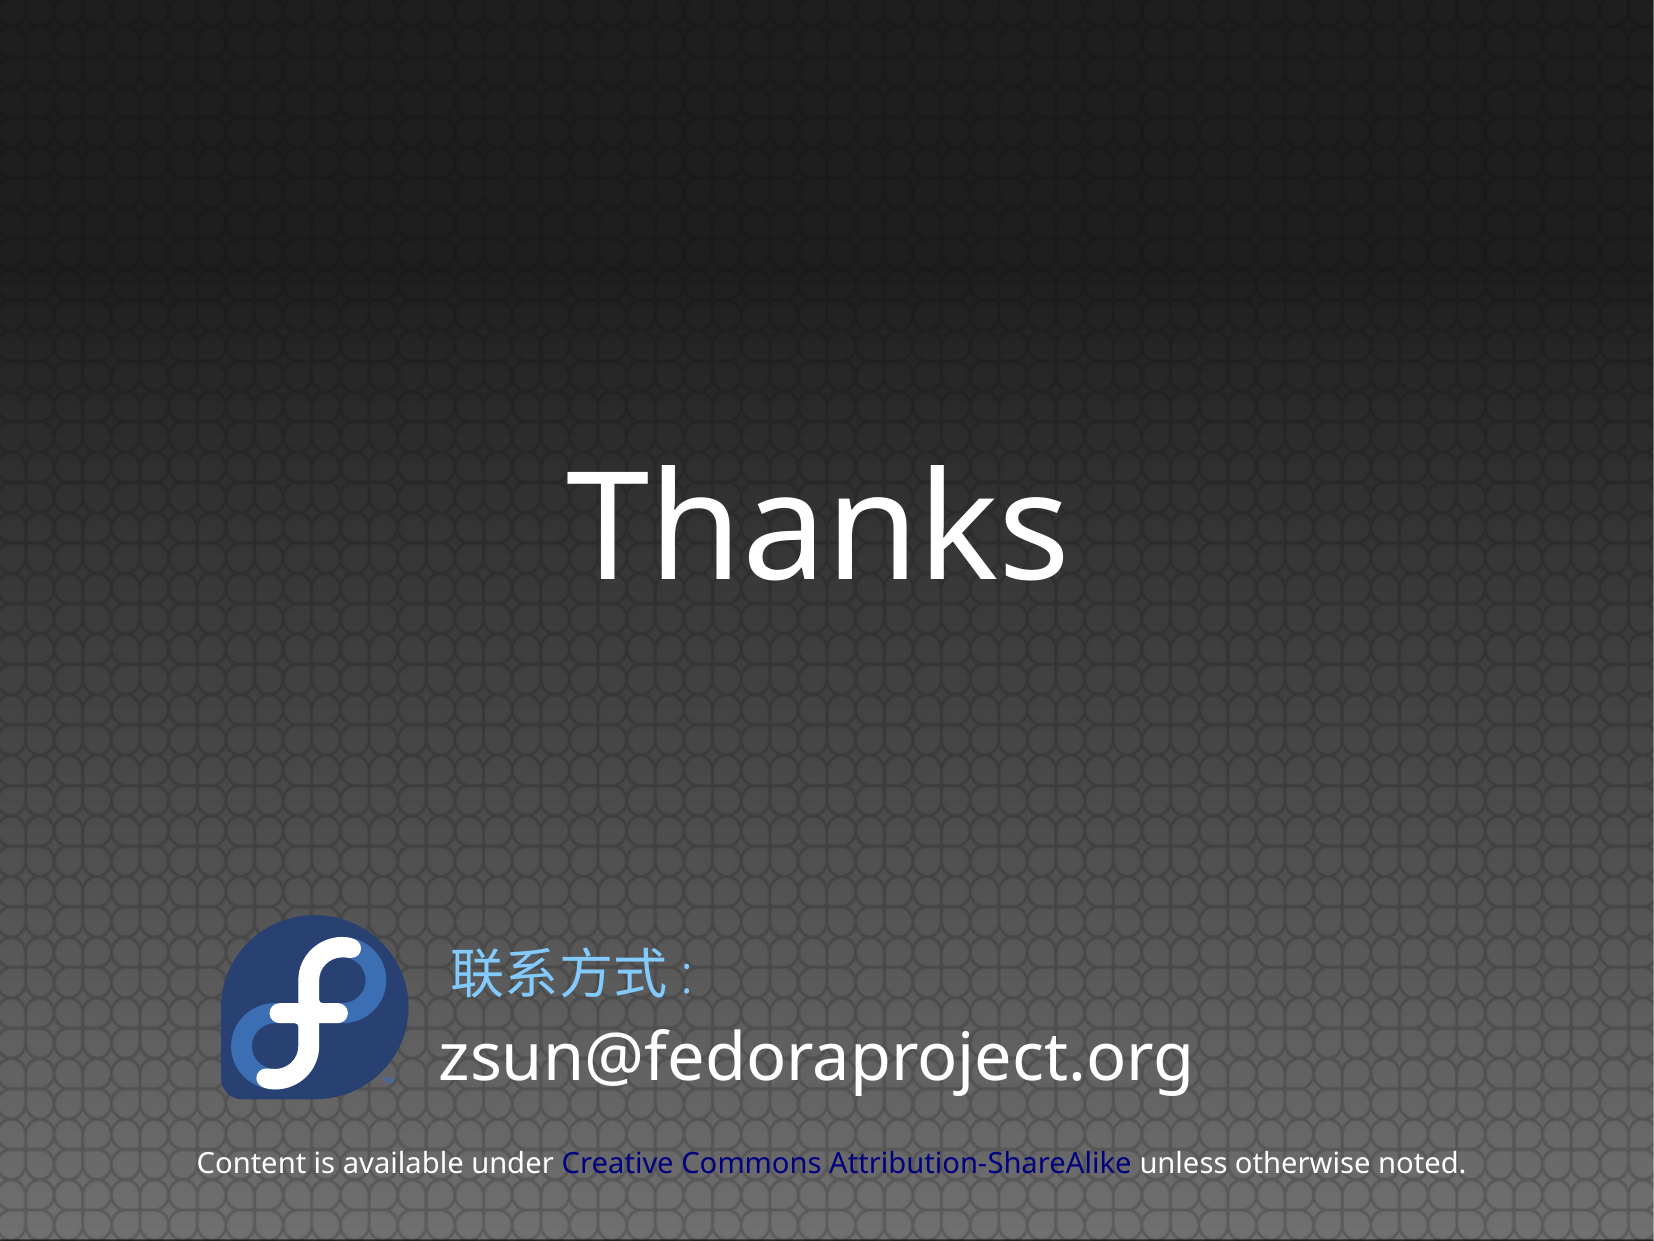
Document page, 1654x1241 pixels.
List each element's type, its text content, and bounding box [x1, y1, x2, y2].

text_box Content is available under Creative Commons Attribution-ShareAlike unless otherwise noted. [52, 1135, 1611, 1201]
text_box 联系方式: [436, 927, 790, 1006]
title Thanks [30, 414, 1606, 628]
text_box zsun@fedoraproject.org [423, 1001, 1530, 1095]
picture [0, 0, 1654, 1241]
